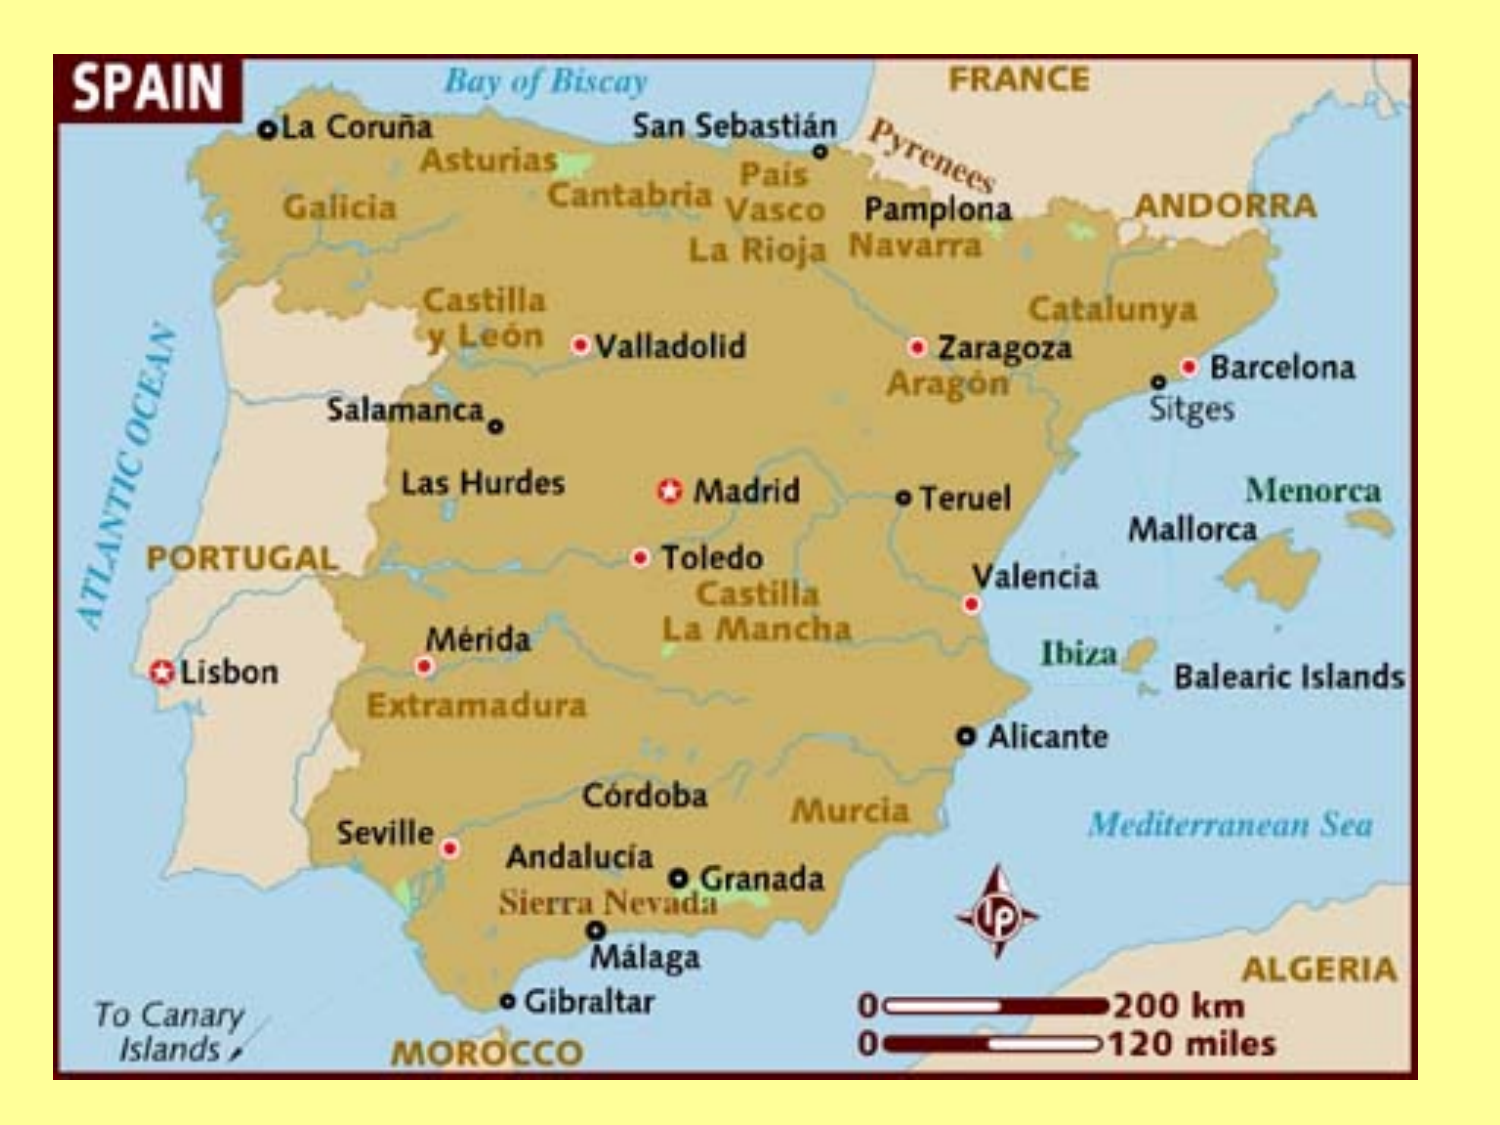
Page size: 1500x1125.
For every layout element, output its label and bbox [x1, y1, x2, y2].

picture [53, 54, 1418, 1080]
